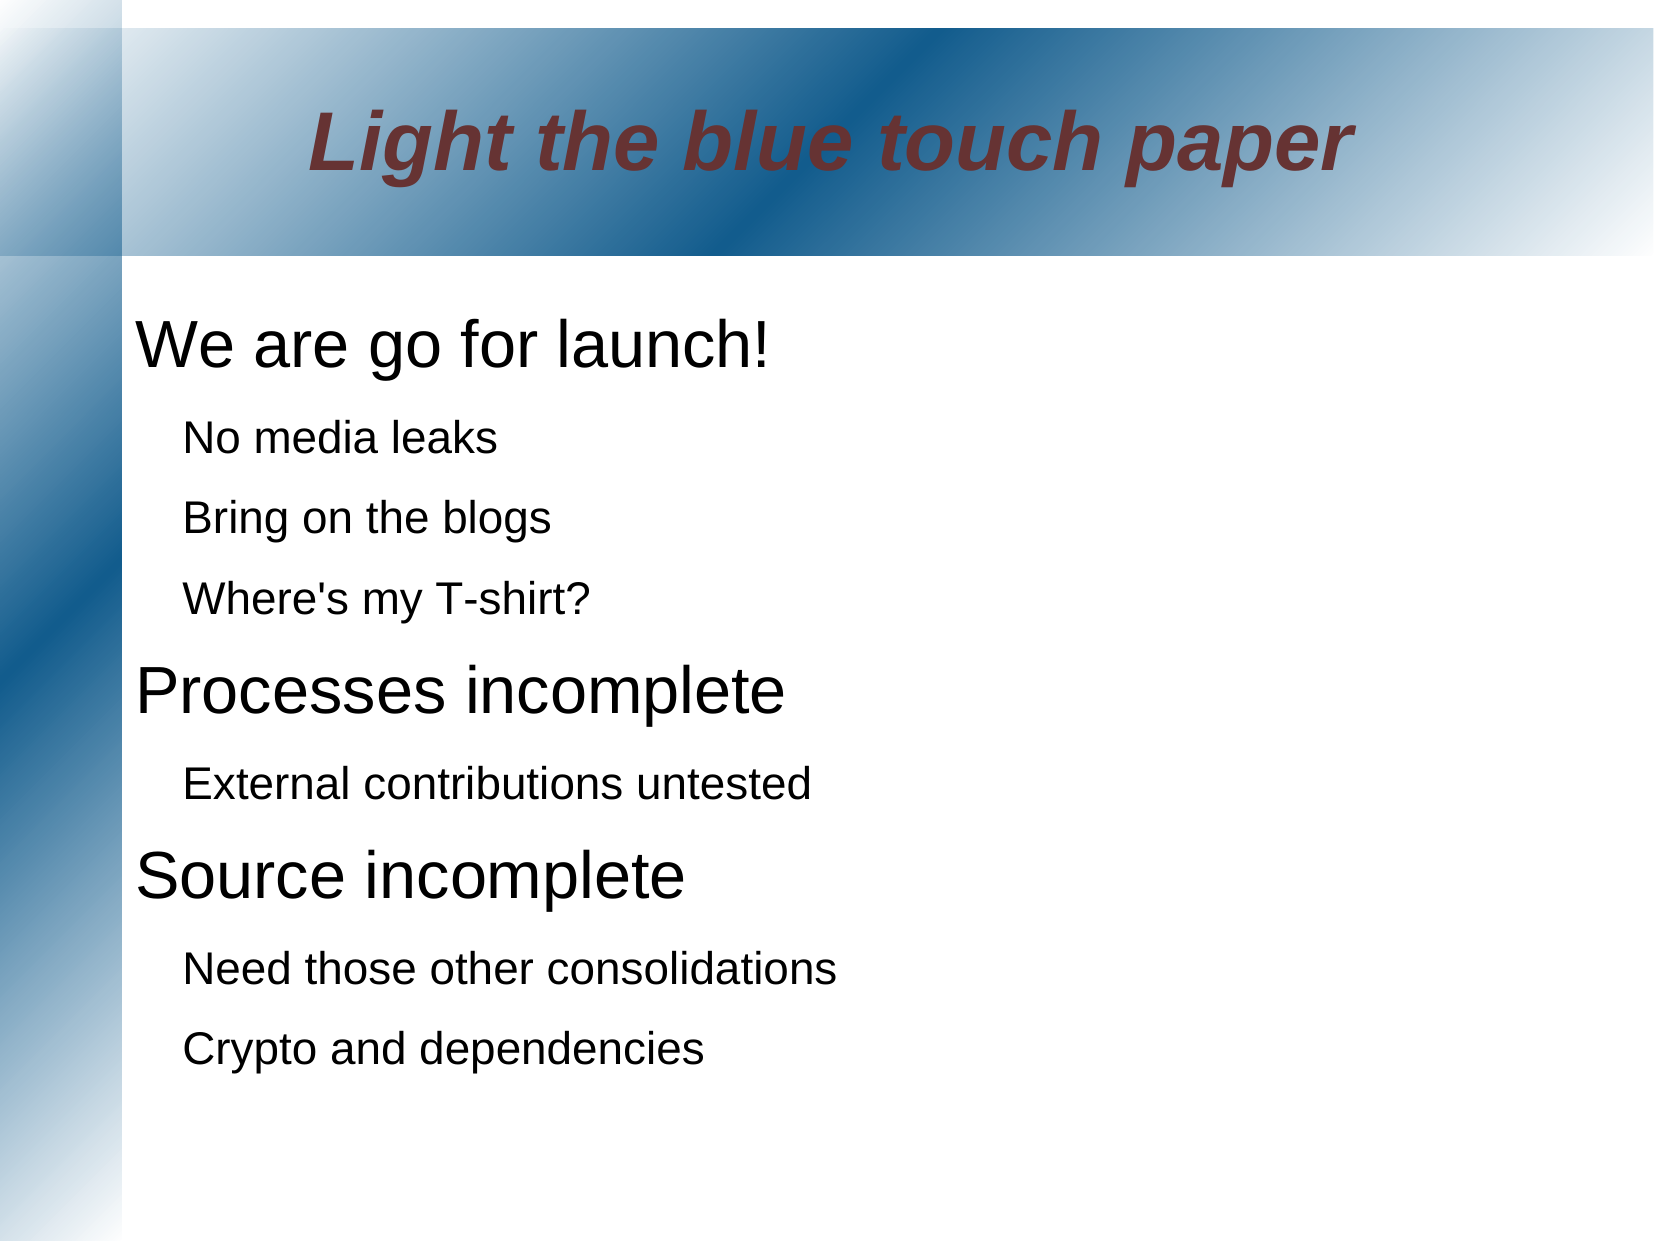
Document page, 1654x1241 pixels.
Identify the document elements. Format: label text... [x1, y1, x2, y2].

title Light the blue touch paper [125, 37, 1538, 246]
list We are go for launch! No media leaks Bring on the blogs Where's my T-shirt? Processes incomplete External contributions untested Source incomplete Need those other consolidations Crypto and dependencies [123, 307, 1536, 1089]
